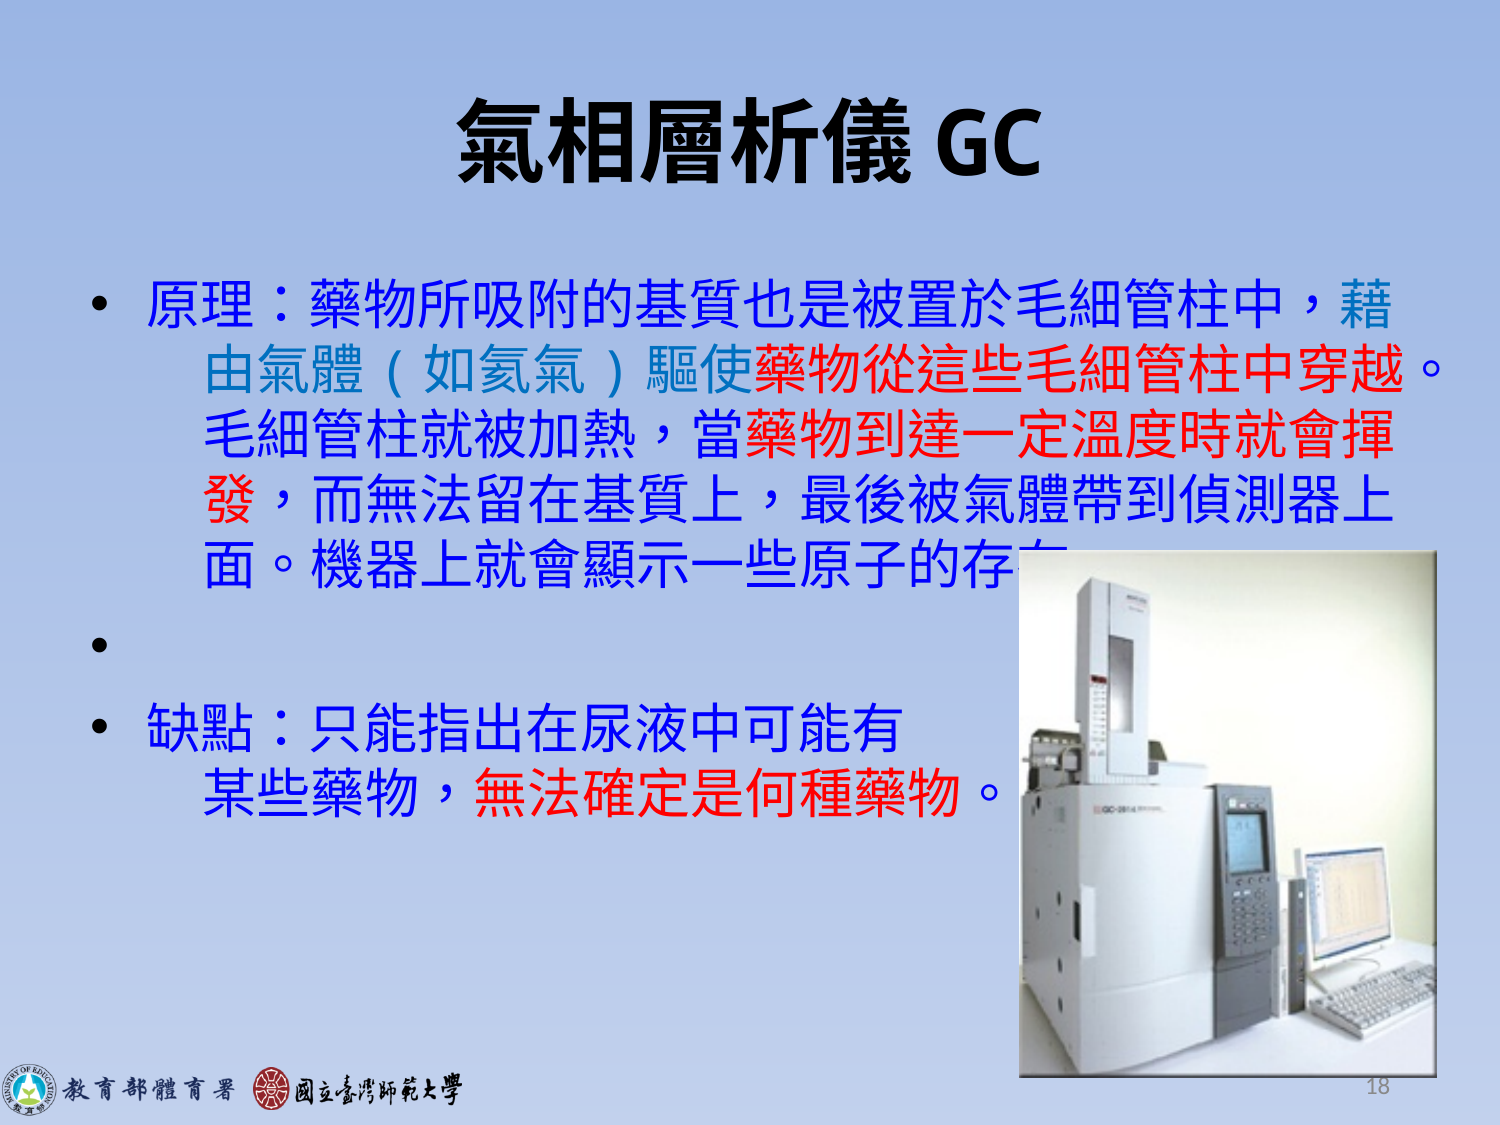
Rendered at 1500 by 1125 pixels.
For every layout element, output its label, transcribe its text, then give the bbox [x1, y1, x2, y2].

picture [1019, 550, 1437, 1078]
title 氣相層析儀GC [75, 45, 1426, 233]
list 原理：藥物所吸附的基質也是被置於毛細管柱中，藉由氣體(如氦氣)驅使藥物從這些毛細管柱中穿越。毛細管柱就被加熱，當藥物到達一定溫度時就會揮發，而無法留在基質上，最後被氣體帶到偵測器上面。機器上就會顯示一些原子的存在。 缺點：只能指出在尿液中可能有 某些藥物，無法確定是何種藥物。 [75, 262, 1426, 1005]
text_box [1350, 1061, 1475, 1103]
